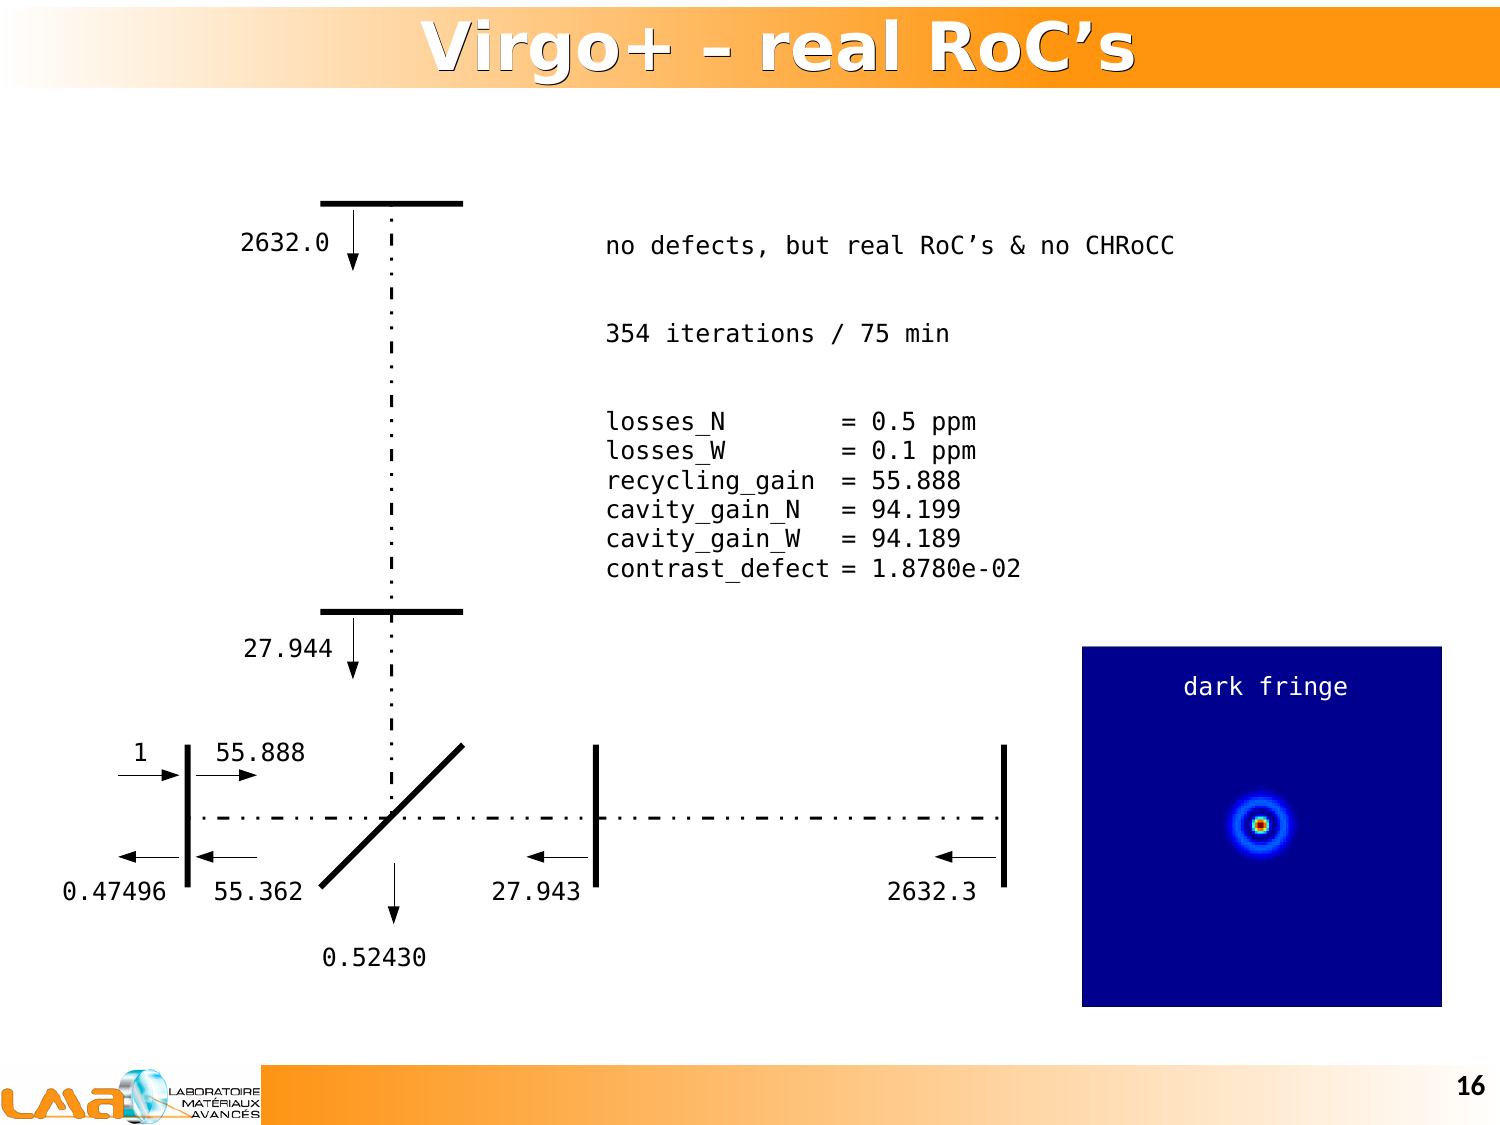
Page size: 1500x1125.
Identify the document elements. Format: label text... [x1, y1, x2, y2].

text_box 0.47496 [47, 869, 118, 914]
text_box 55.362 [198, 869, 319, 914]
picture [1074, 635, 1457, 1011]
text_box no defects, but real RoC’s & no CHRoCC 354 iterations / 75 min losses_N = 0.5 ppm losses_W = 0.1 ppm recycling_gain = 55.888 cavity_gain_N = 94.199 cavity_gain_W = 94.189 contrast_defect = 1.8780e-02 [1007, 224, 1300, 591]
picture [118, 200, 1007, 925]
text_box dark fringe [1168, 664, 1364, 710]
text_box 0.52430 [307, 935, 442, 980]
picture [0, 1065, 261, 1125]
title Virgo+ – real RoC’s [0, 7, 1500, 88]
